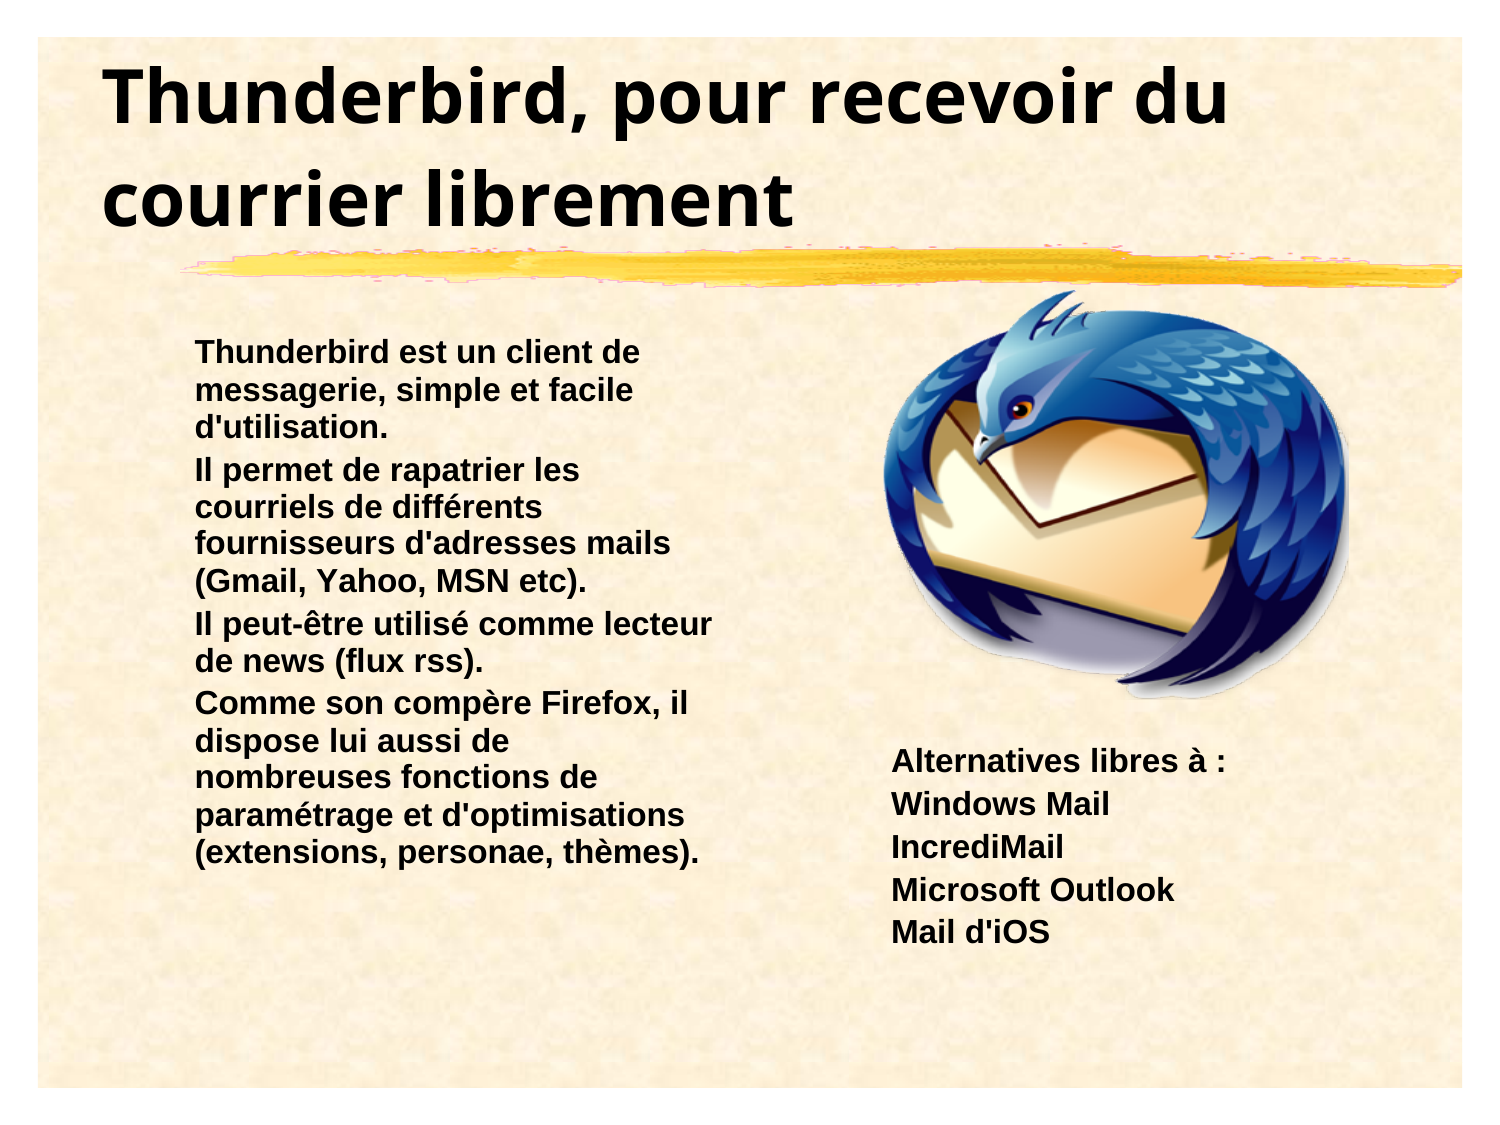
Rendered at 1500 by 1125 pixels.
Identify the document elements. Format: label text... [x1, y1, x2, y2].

list Alternatives libres à : Windows Mail IncrediMail Microsoft Outlook Mail d'iOS [805, 734, 1428, 1025]
list Thunderbird est un client de messagerie, simple et facile d'utilisation. Il permet de rapatrier les courriels de différents fournisseurs d'adresses mails (Gmail, Yahoo, MSN etc). Il peut-être utilisé comme lecteur de news (flux rss). Comme son compère Firefox, il dispose lui aussi de nombreuses fonctions de paramétrage et d'optimisations (extensions, personae, thèmes). [109, 326, 731, 1064]
title Thunderbird, pour recevoir du courrier librement [101, 39, 1312, 253]
picture [37, 37, 1463, 1088]
